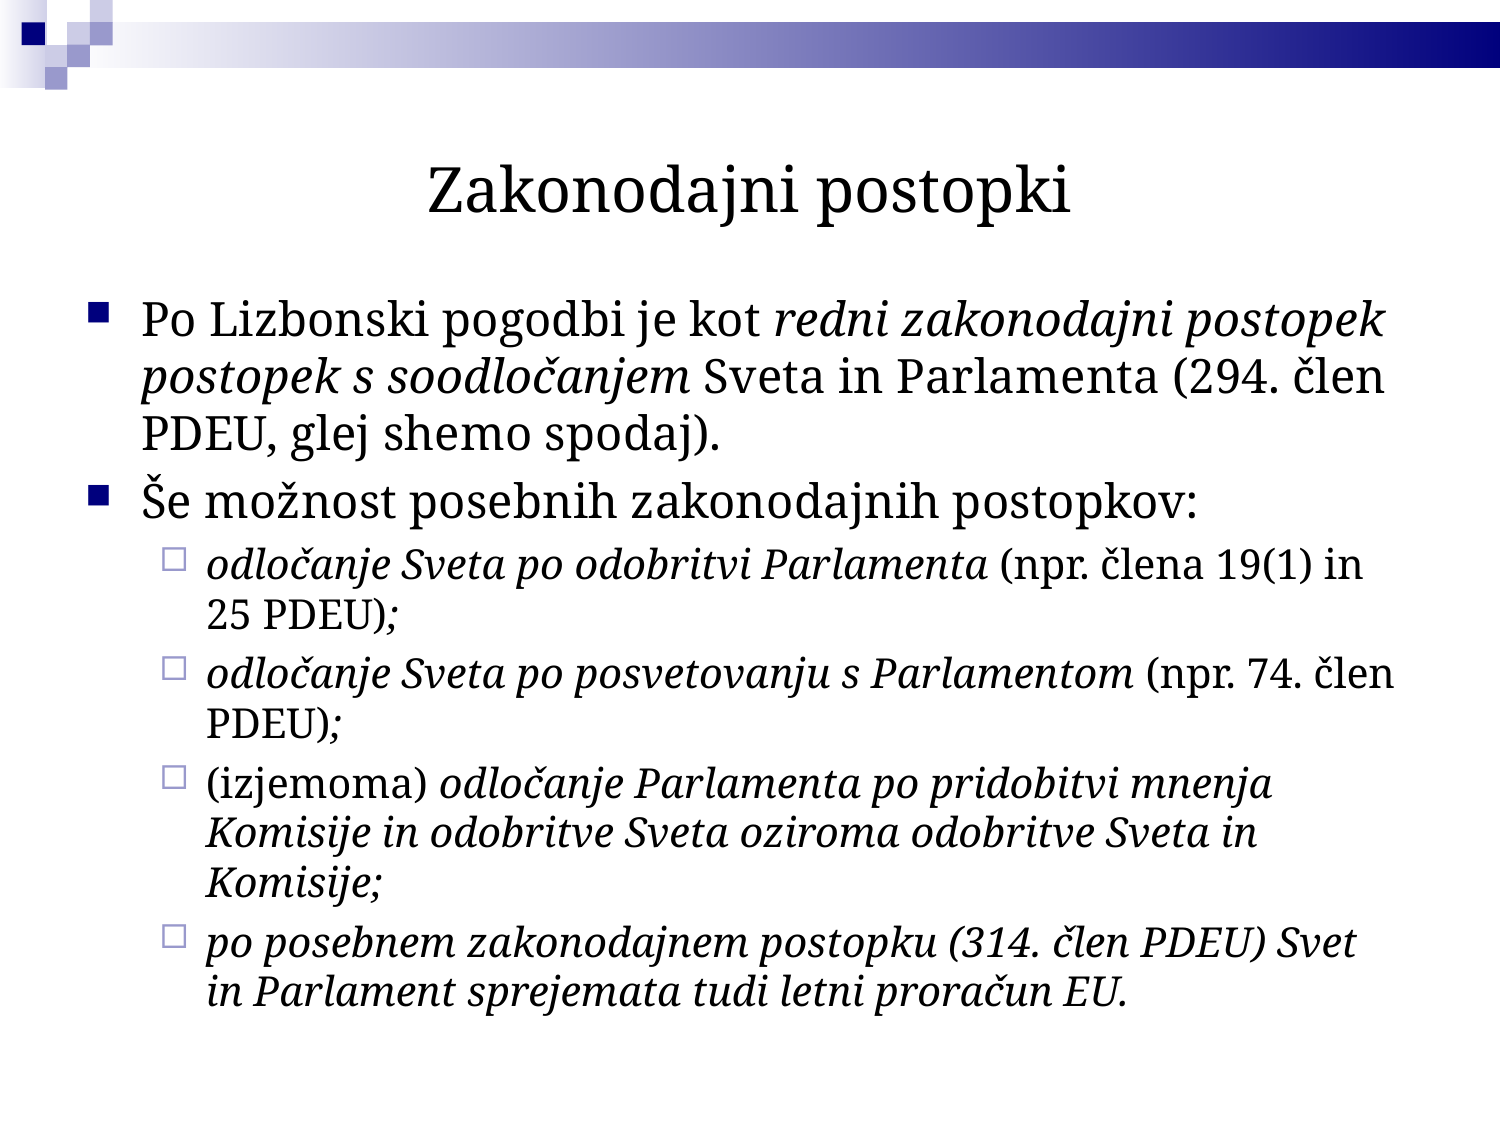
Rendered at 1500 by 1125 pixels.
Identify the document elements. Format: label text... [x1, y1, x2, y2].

title Zakonodajni postopki [75, 75, 1426, 301]
list Po Lizbonski pogodbi je kot redni zakonodajni postopek postopek s soodločanjem Sveta in Parlamenta (294. člen PDEU, glej shemo spodaj). Še možnost posebnih zakonodajnih postopkov: odločanje Sveta po odobritvi Parlamenta (npr. člena 19(1) in 25 PDEU); odločanje Sveta po posvetovanju s Parlamentom (npr. 74. člen PDEU); (izjemoma) odločanje Parlamenta po pridobitvi mnenja Komisije in odobritve Sveta oziroma odobritve Sveta in Komisije; po posebnem zakonodajnem postopku (314. člen PDEU) Svet in Parlament sprejemata tudi letni proračun EU. [70, 281, 1421, 1027]
